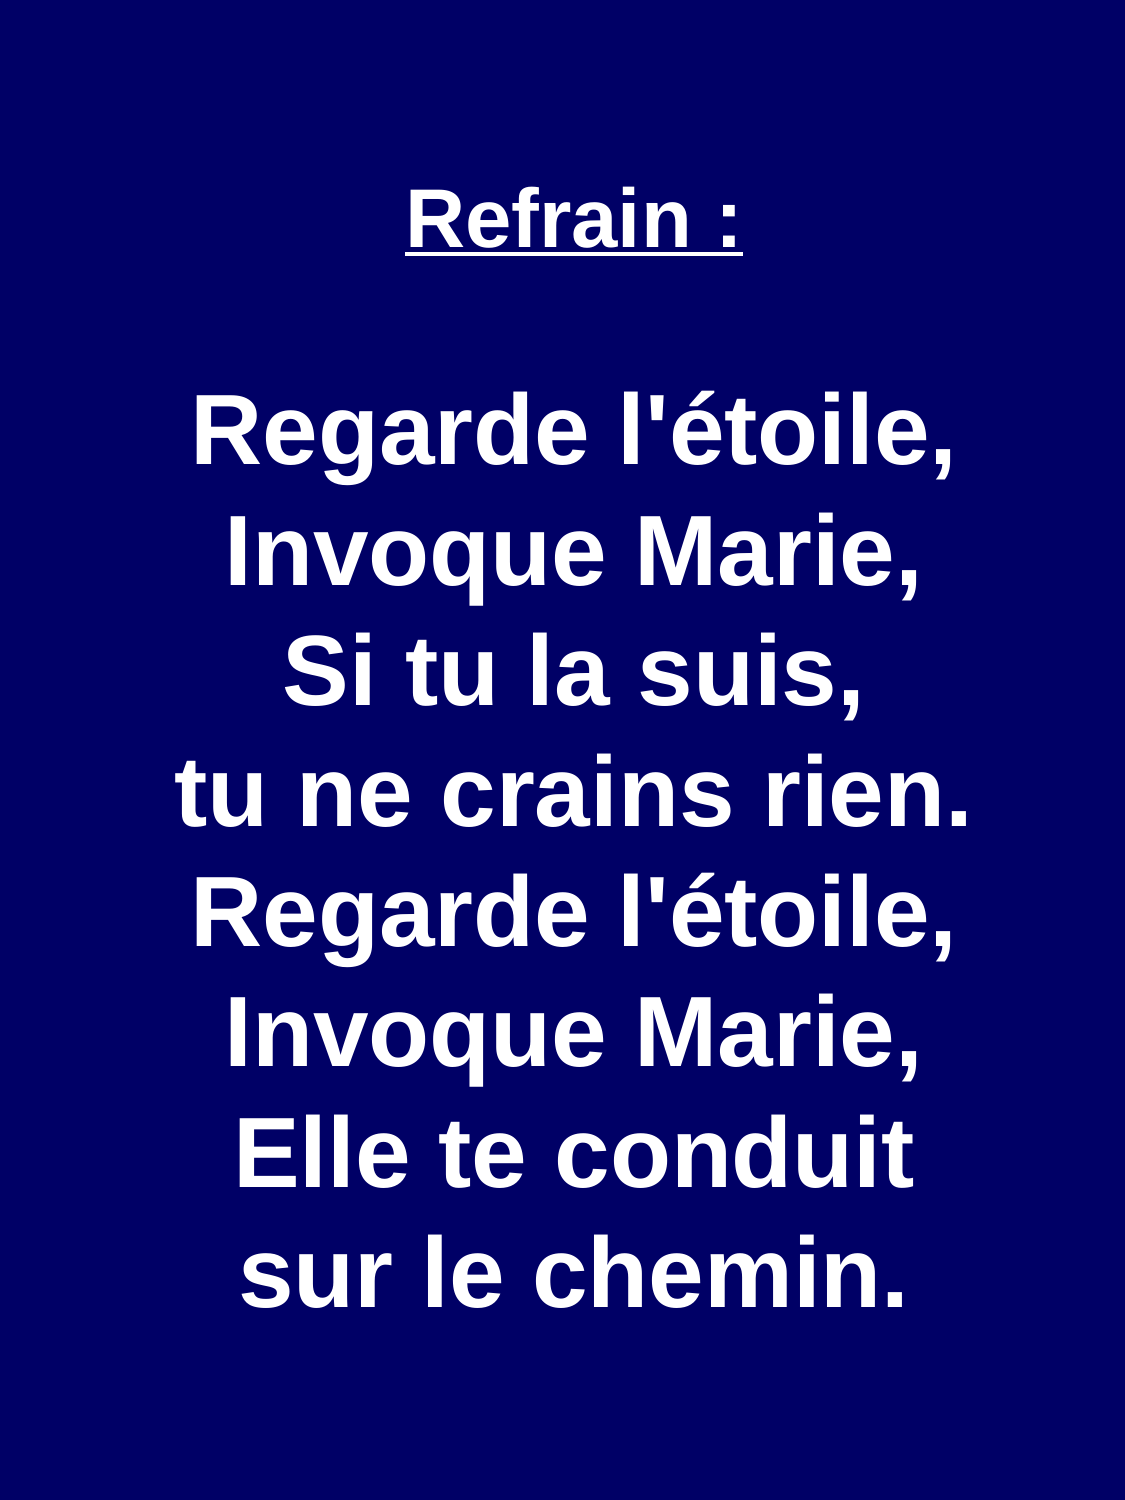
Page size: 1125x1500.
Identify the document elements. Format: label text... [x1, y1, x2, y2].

text_box Refrain : Regarde l'étoile, Invoque Marie, Si tu la suis, tu ne crains rien. Regarde l'étoile, Invoque Marie, Elle te conduit sur le chemin. [23, 156, 1125, 1489]
